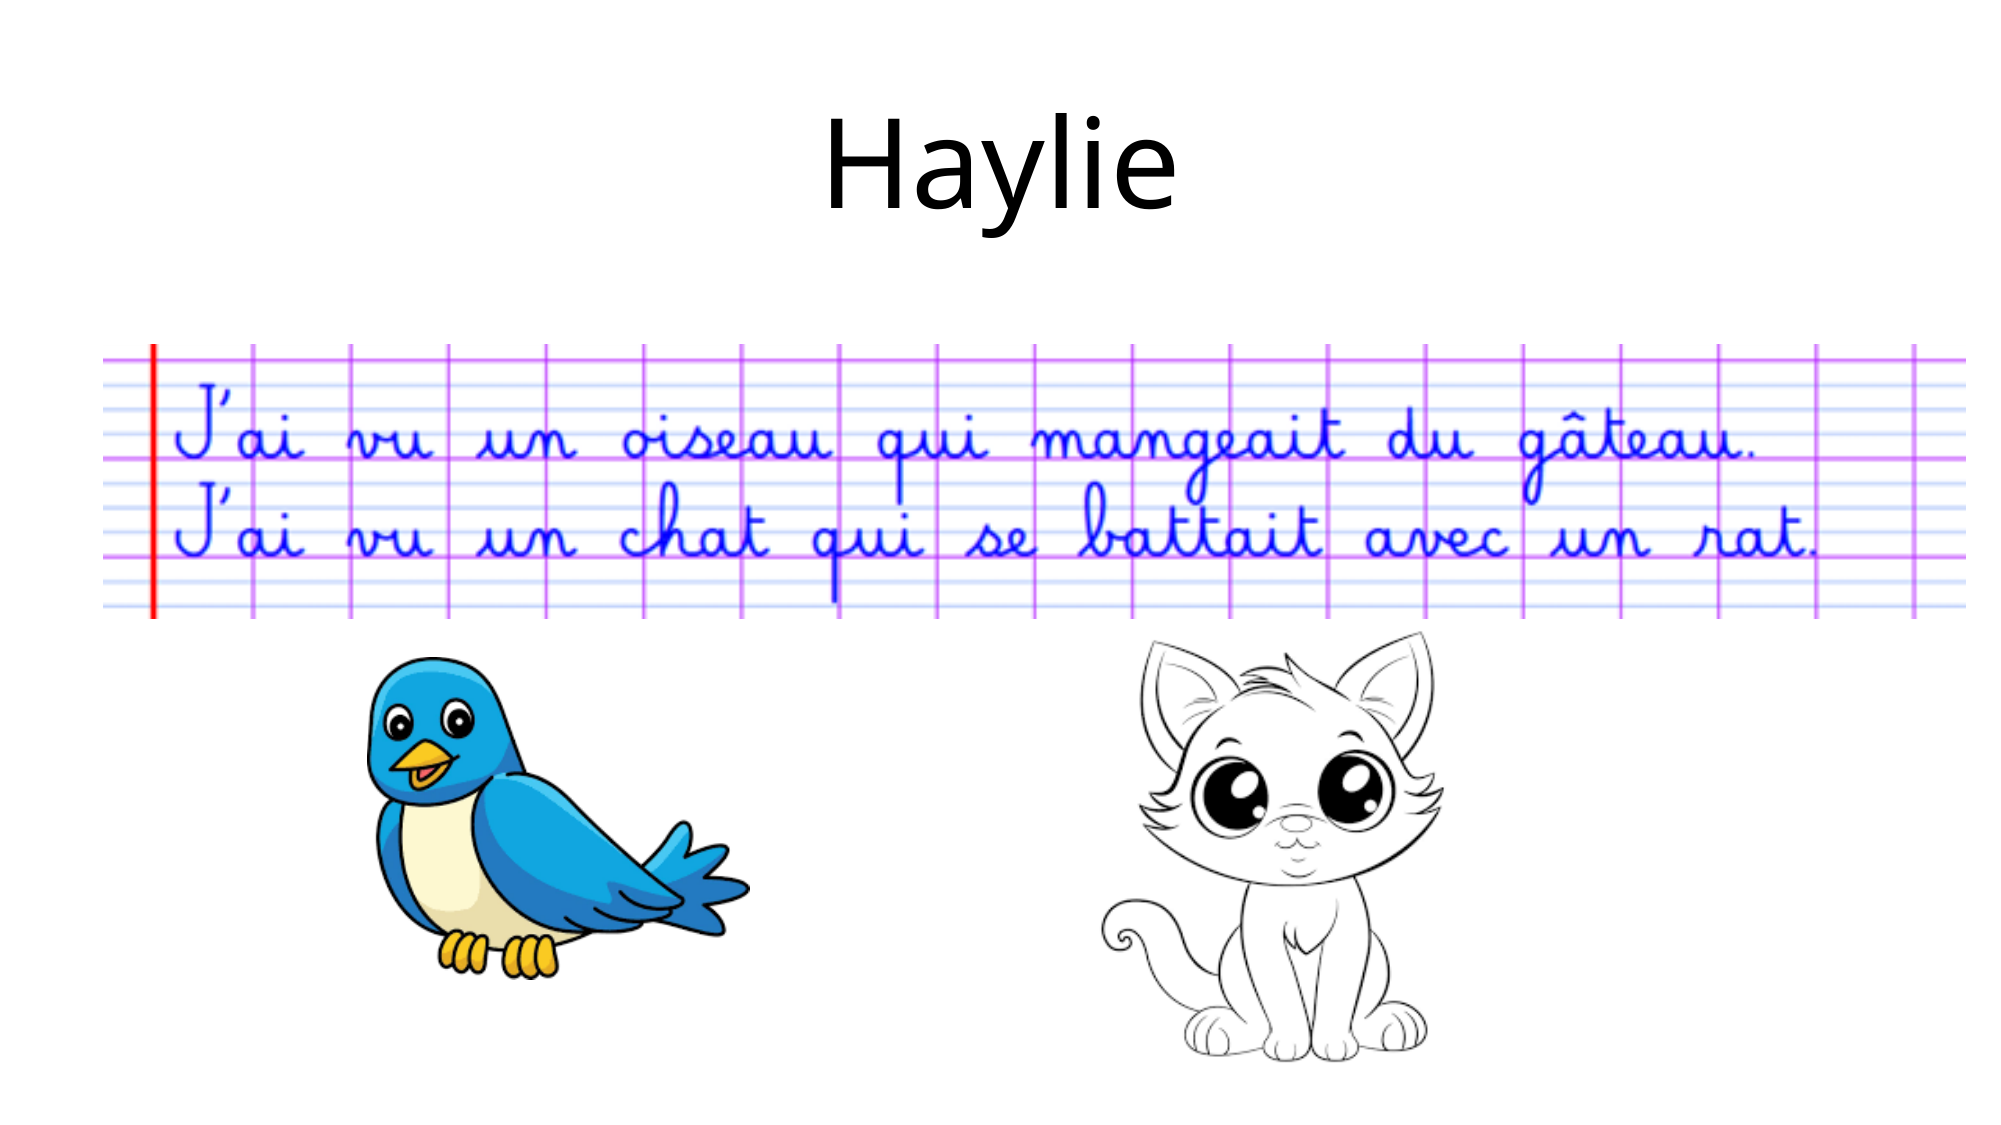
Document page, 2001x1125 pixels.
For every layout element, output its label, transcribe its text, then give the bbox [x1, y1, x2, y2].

title Haylie [137, 59, 1863, 278]
picture [1093, 621, 1453, 1073]
picture [103, 345, 1966, 619]
picture [367, 657, 750, 980]
